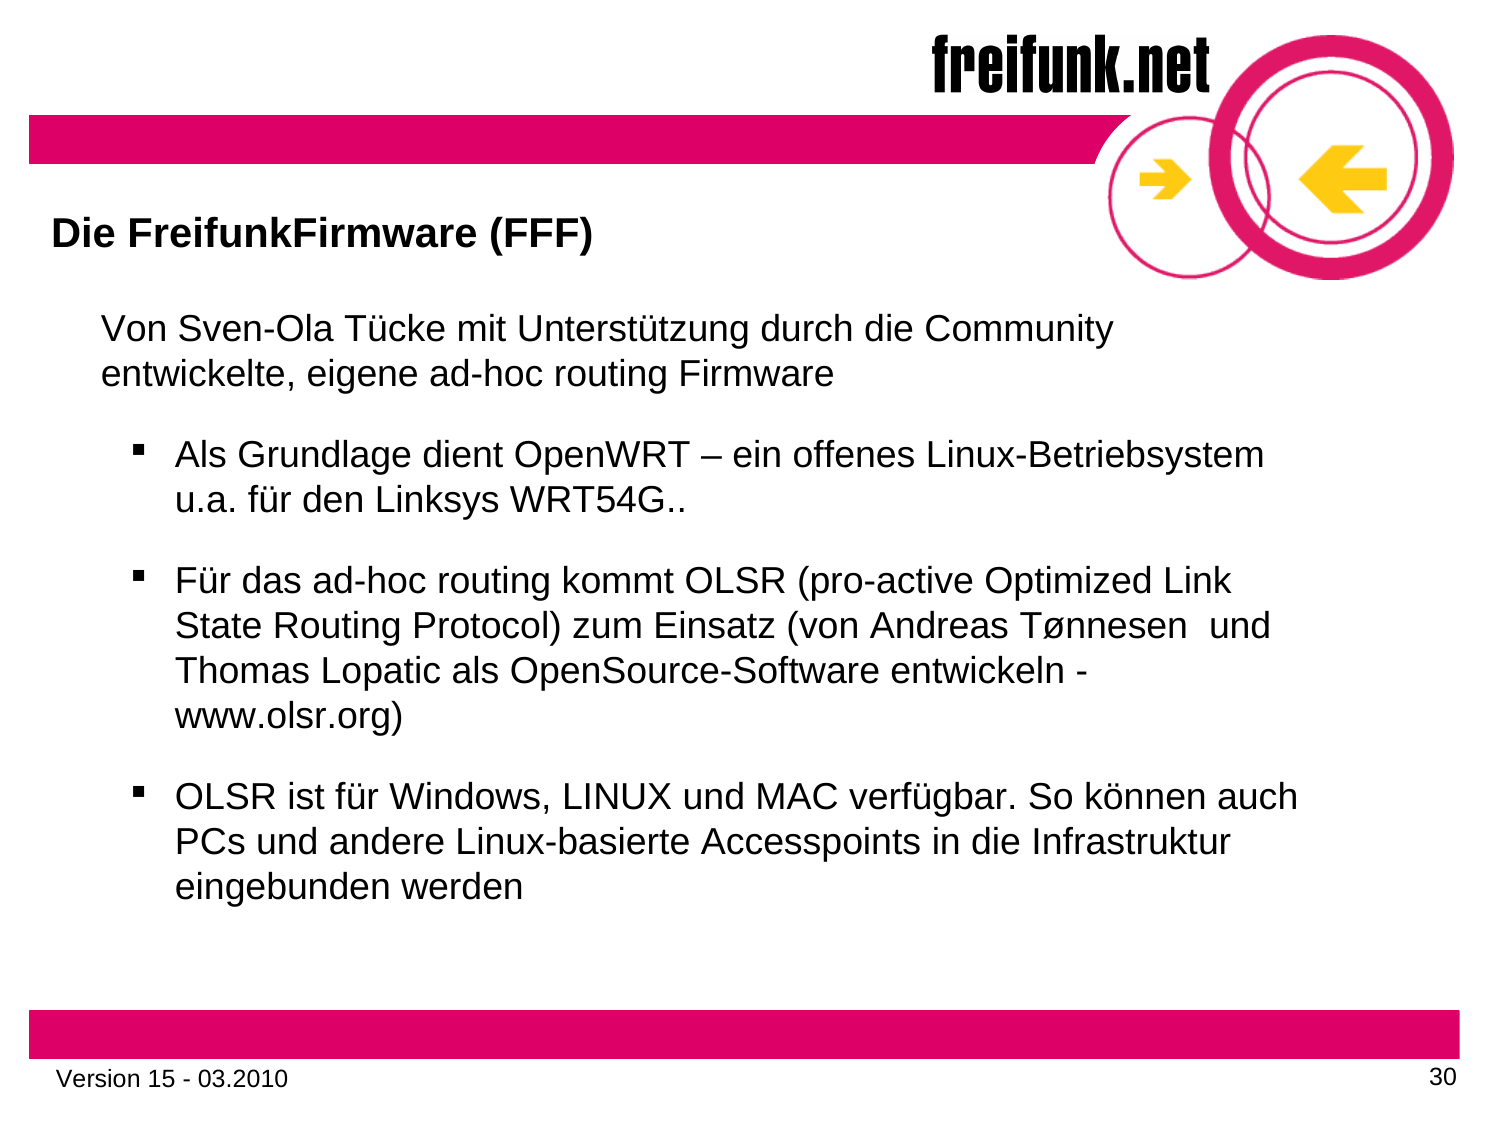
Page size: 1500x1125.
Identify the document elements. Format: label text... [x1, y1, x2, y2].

text_box Von Sven-Ola Tücke mit Unterstützung durch die Community entwickelte, eigene ad-hoc routing Firmware Als Grundlage dient OpenWRT – ein offenes Linux-Betriebsystem u.a. für den Linksys WRT54G.. Für das ad-hoc routing kommt OLSR (pro-active Optimized Link State Routing Protocol) zum Einsatz (von Andreas Tønnesen und Thomas Lopatic als OpenSource-Software entwickeln - www.olsr.org) OLSR ist für Windows, LINUX und MAC verfügbar. So können auch PCs und andere Linux-basierte Accesspoints in die Infrastruktur eingebunden werden [100, 304, 1330, 942]
text_box Die FreifunkFirmware (FFF) [51, 206, 1044, 286]
picture [932, 34, 1454, 280]
